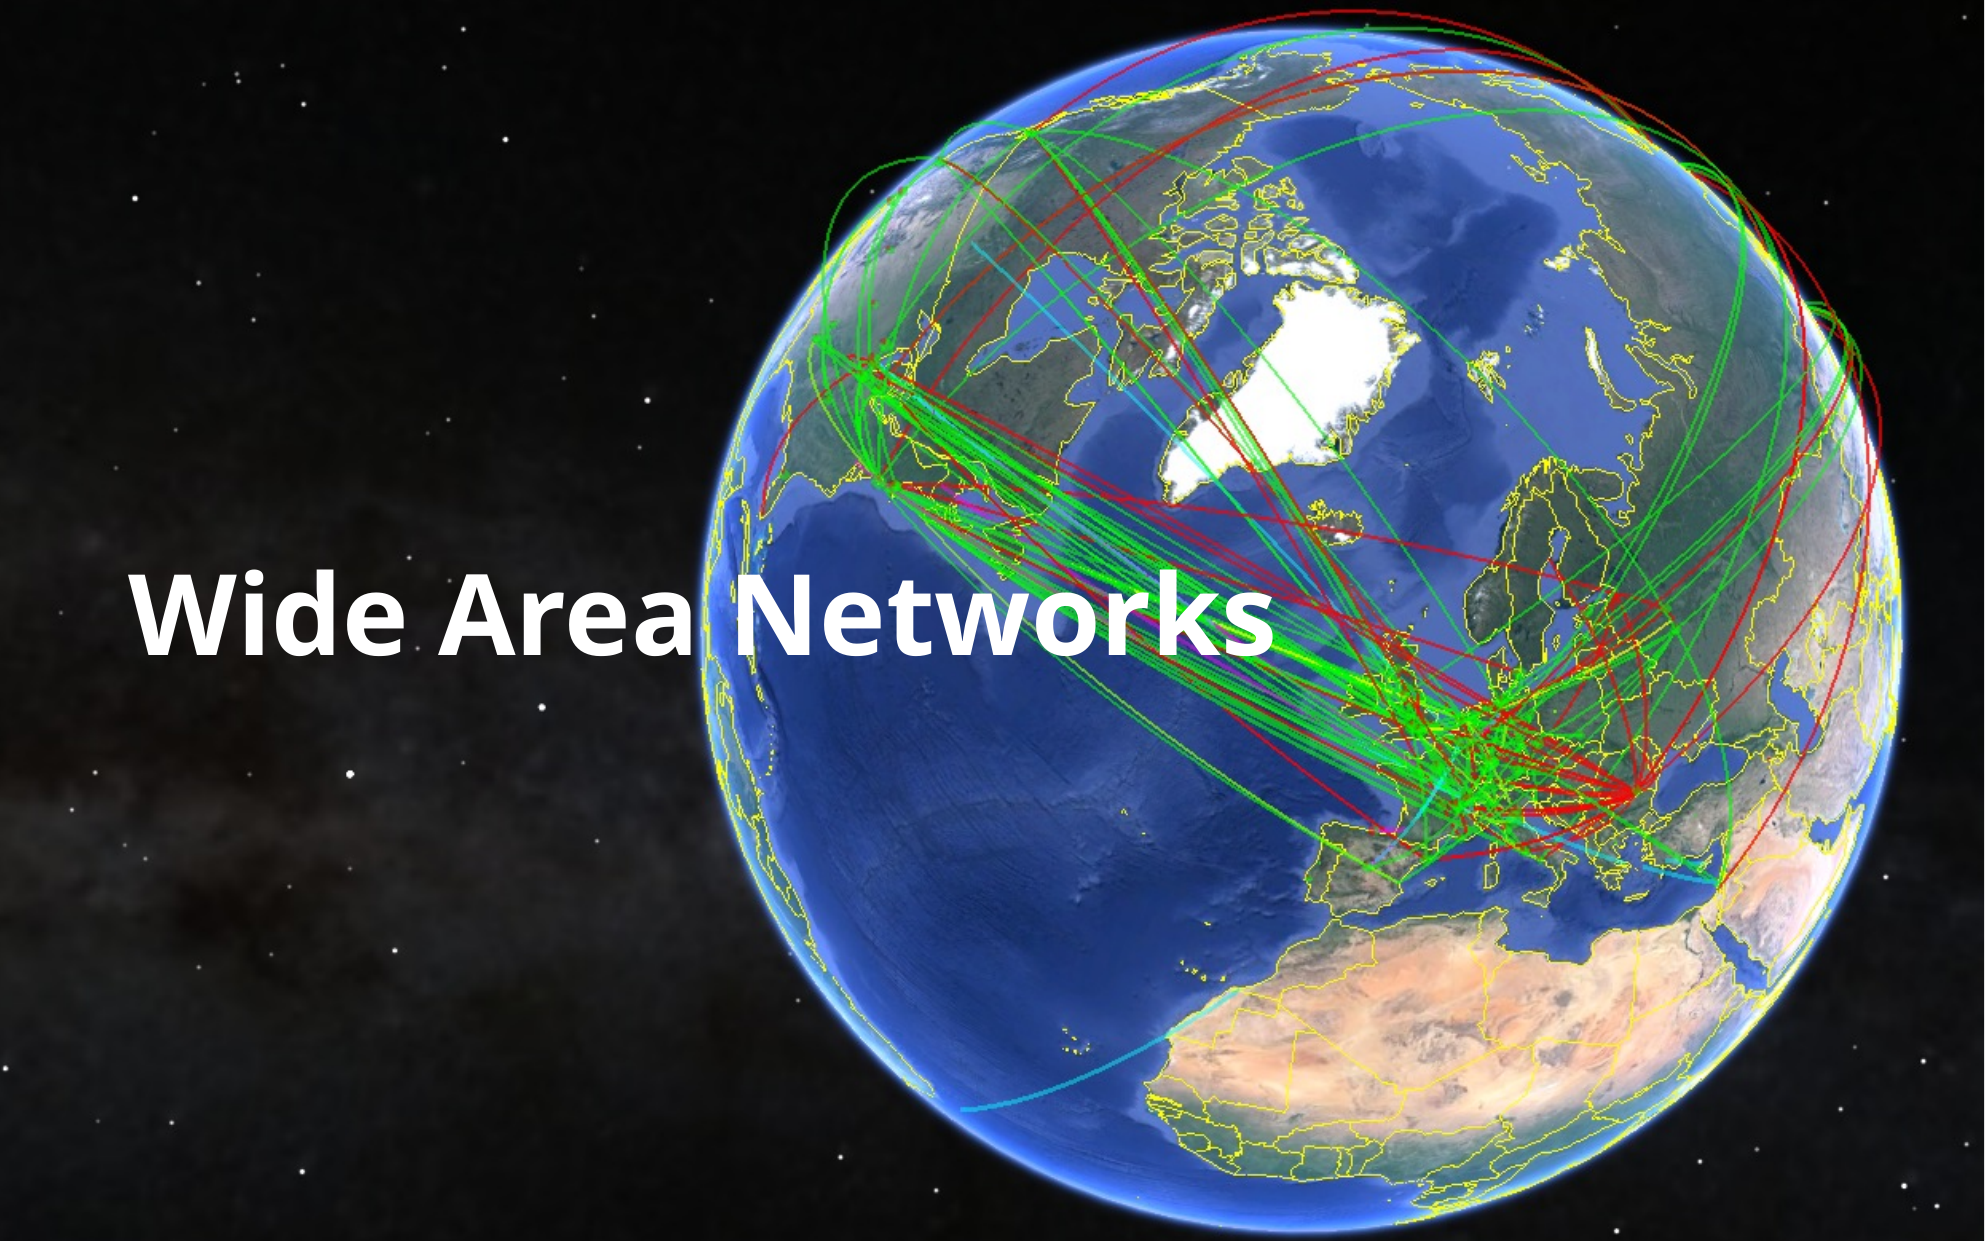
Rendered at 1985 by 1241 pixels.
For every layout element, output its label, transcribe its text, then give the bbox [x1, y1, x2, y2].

picture [0, 0, 1985, 1241]
title Wide Area Networks [128, 522, 1890, 703]
